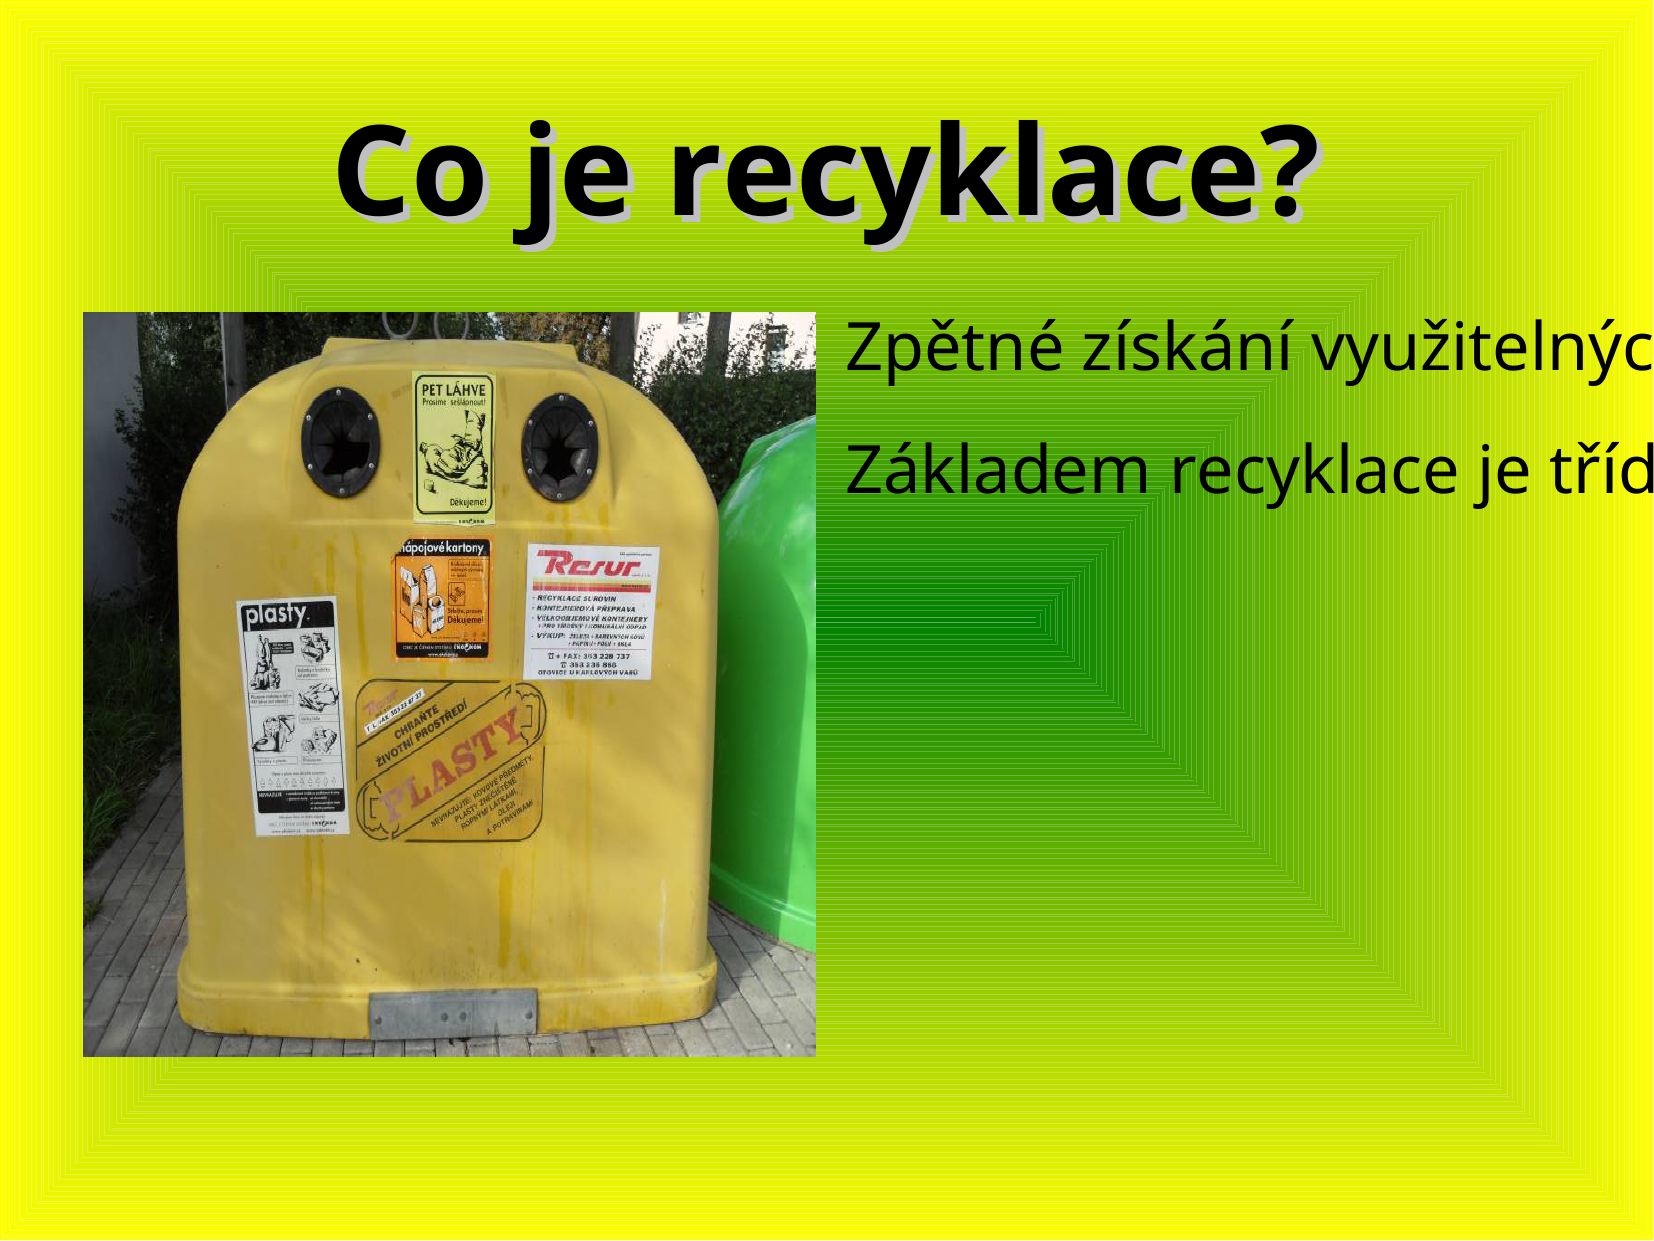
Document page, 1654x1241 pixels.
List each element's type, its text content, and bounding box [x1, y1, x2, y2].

text_box Zpětné získání využitelných látek z odpadů; tím se odpadu zbavíme a využijeme v něm obsažené látky a energii k další spotřebě Základem recyklace je třídění odpadu [845, 290, 1572, 1109]
picture [83, 312, 816, 1058]
text_box Co je recyklace? [82, 49, 1571, 257]
